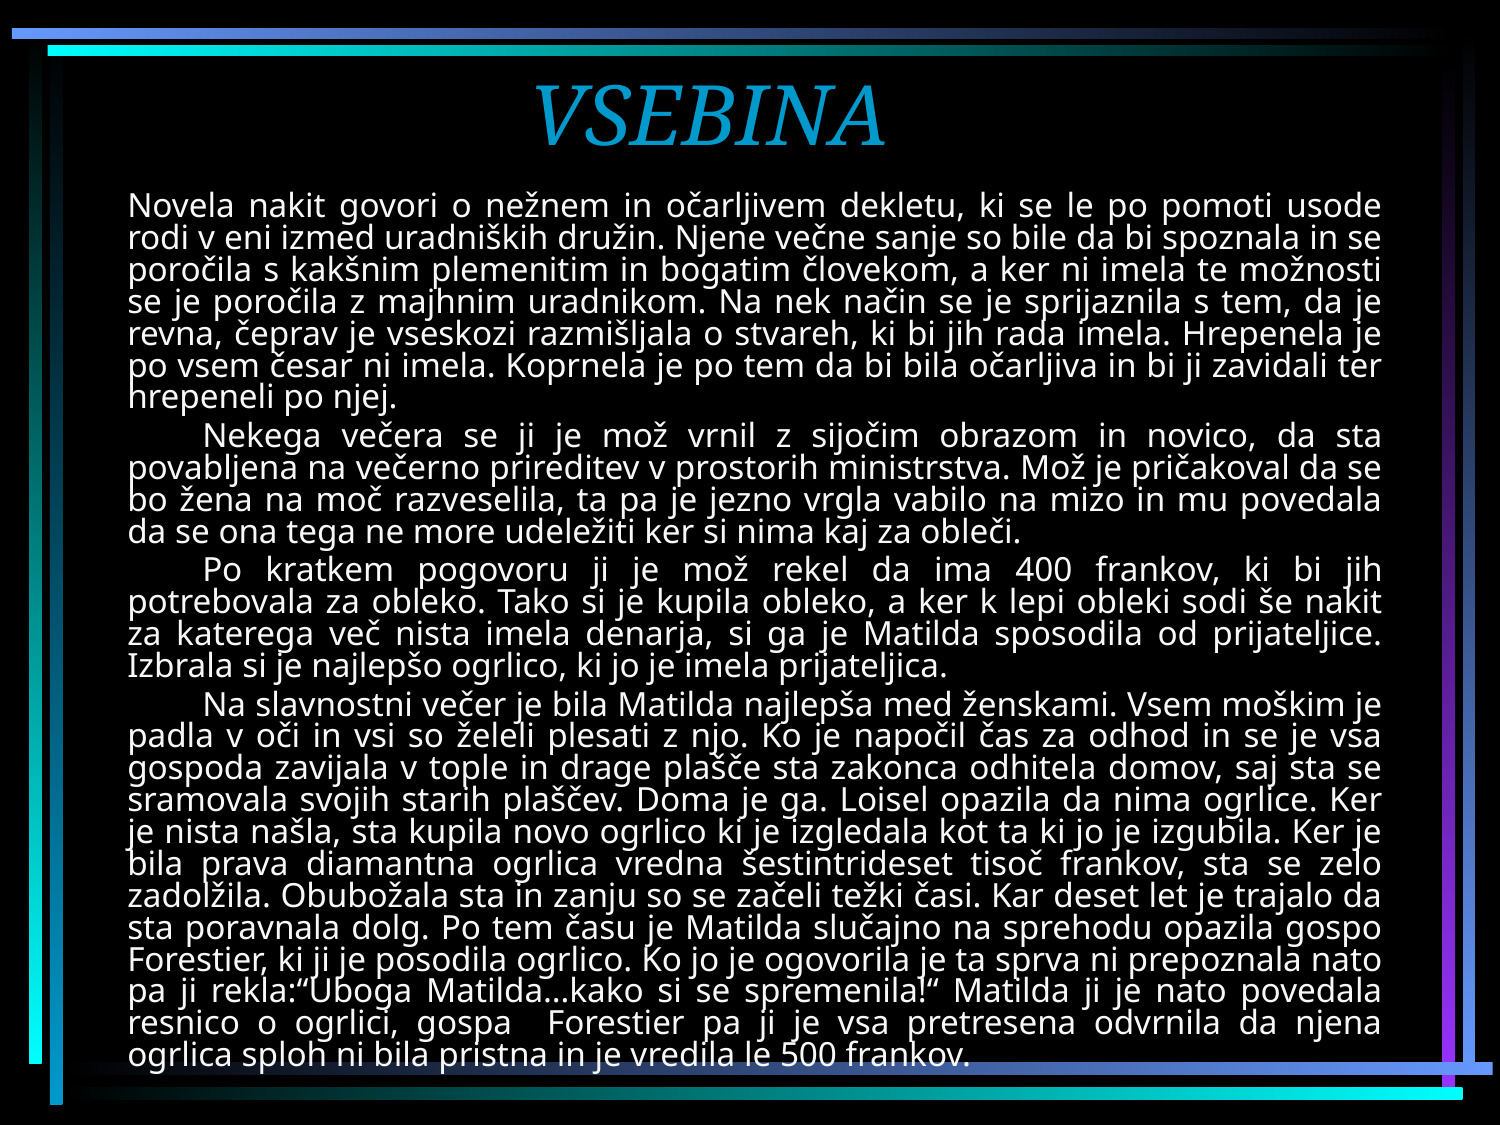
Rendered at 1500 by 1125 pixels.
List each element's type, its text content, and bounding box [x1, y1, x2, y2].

title VSEBINA [53, 54, 1366, 130]
list Novela nakit govori o nežnem in očarljivem dekletu, ki se le po pomoti usode rodi v eni izmed uradniških družin. Njene večne sanje so bile da bi spoznala in se poročila s kakšnim plemenitim in bogatim človekom, a ker ni imela te možnosti se je poročila z majhnim uradnikom. Na nek način se je sprijaznila s tem, da je revna, čeprav je vseskozi razmišljala o stvareh, ki bi jih rada imela. Hrepenela je po vsem česar ni imela. Koprnela je po tem da bi bila očarljiva in bi ji zavidali ter hrepeneli po njej. Nekega večera se ji je mož vrnil z sijočim obrazom in novico, da sta povabljena na večerno prireditev v prostorih ministrstva. Mož je pričakoval da se bo žena na moč razveselila, ta pa je jezno vrgla vabilo na mizo in mu povedala da se ona tega ne more udeležiti ker si nima kaj za obleči. Po kratkem pogovoru ji je mož rekel da ima 400 frankov, ki bi jih potrebovala za obleko. Tako si je kupila obleko, a ker k lepi obleki sodi še nakit za katerega več nista imela denarja, si ga je Matilda sposodila od prijateljice. Izbrala si je najlepšo ogrlico, ki jo je imela prijateljica. Na slavnostni večer je bila Matilda najlepša med ženskami. Vsem moškim je padla v oči in vsi so želeli plesati z njo. Ko je napočil čas za odhod in se je vsa gospoda zavijala v tople in drage plašče sta zakonca odhitela domov, saj sta se sramovala svojih starih plaščev. Doma je ga. Loisel opazila da nima ogrlice. Ker je nista našla, sta kupila novo ogrlico ki je izgledala kot ta ki jo je izgubila. Ker je bila prava diamantna ogrlica vredna šestintrideset tisoč frankov, sta se zelo zadolžila. Obubožala sta in zanju so se začeli težki časi. Kar deset let je trajalo da sta poravnala dolg. Po tem času je Matilda slučajno na sprehodu opazila gospo Forestier, ki ji je posodila ogrlico. Ko jo je ogovorila je ta sprva ni prepoznala nato pa ji rekla:“Uboga Matilda…kako si se spremenila!“ Matilda ji je nato povedala resnico o ogrlici, gospa Forestier pa ji je vsa pretresena odvrnila da njena ogrlica sploh ni bila pristna in je vredila le 500 frankov. [112, 184, 1400, 1055]
